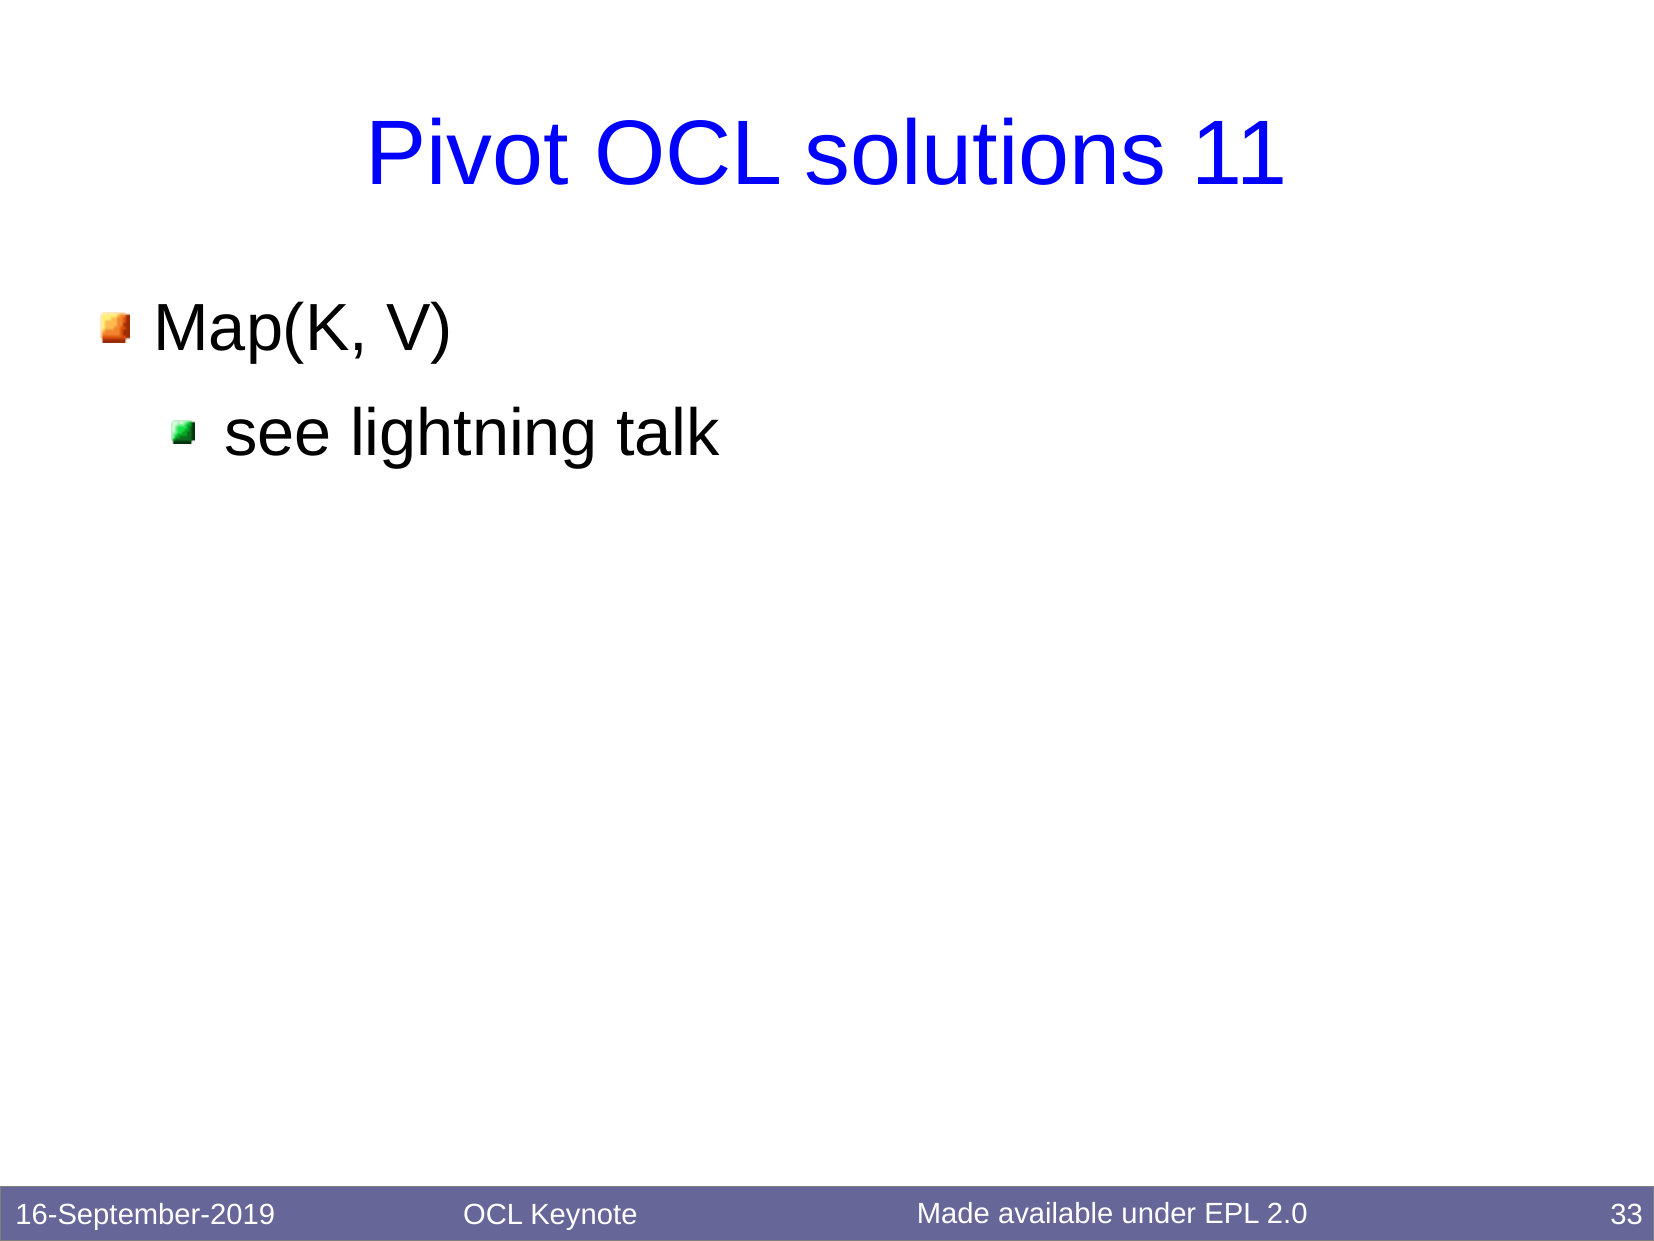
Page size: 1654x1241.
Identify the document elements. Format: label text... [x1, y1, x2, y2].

list Map(K, V) see lightning talk [82, 290, 1571, 1010]
title Pivot OCL solutions 11 [82, 49, 1571, 257]
